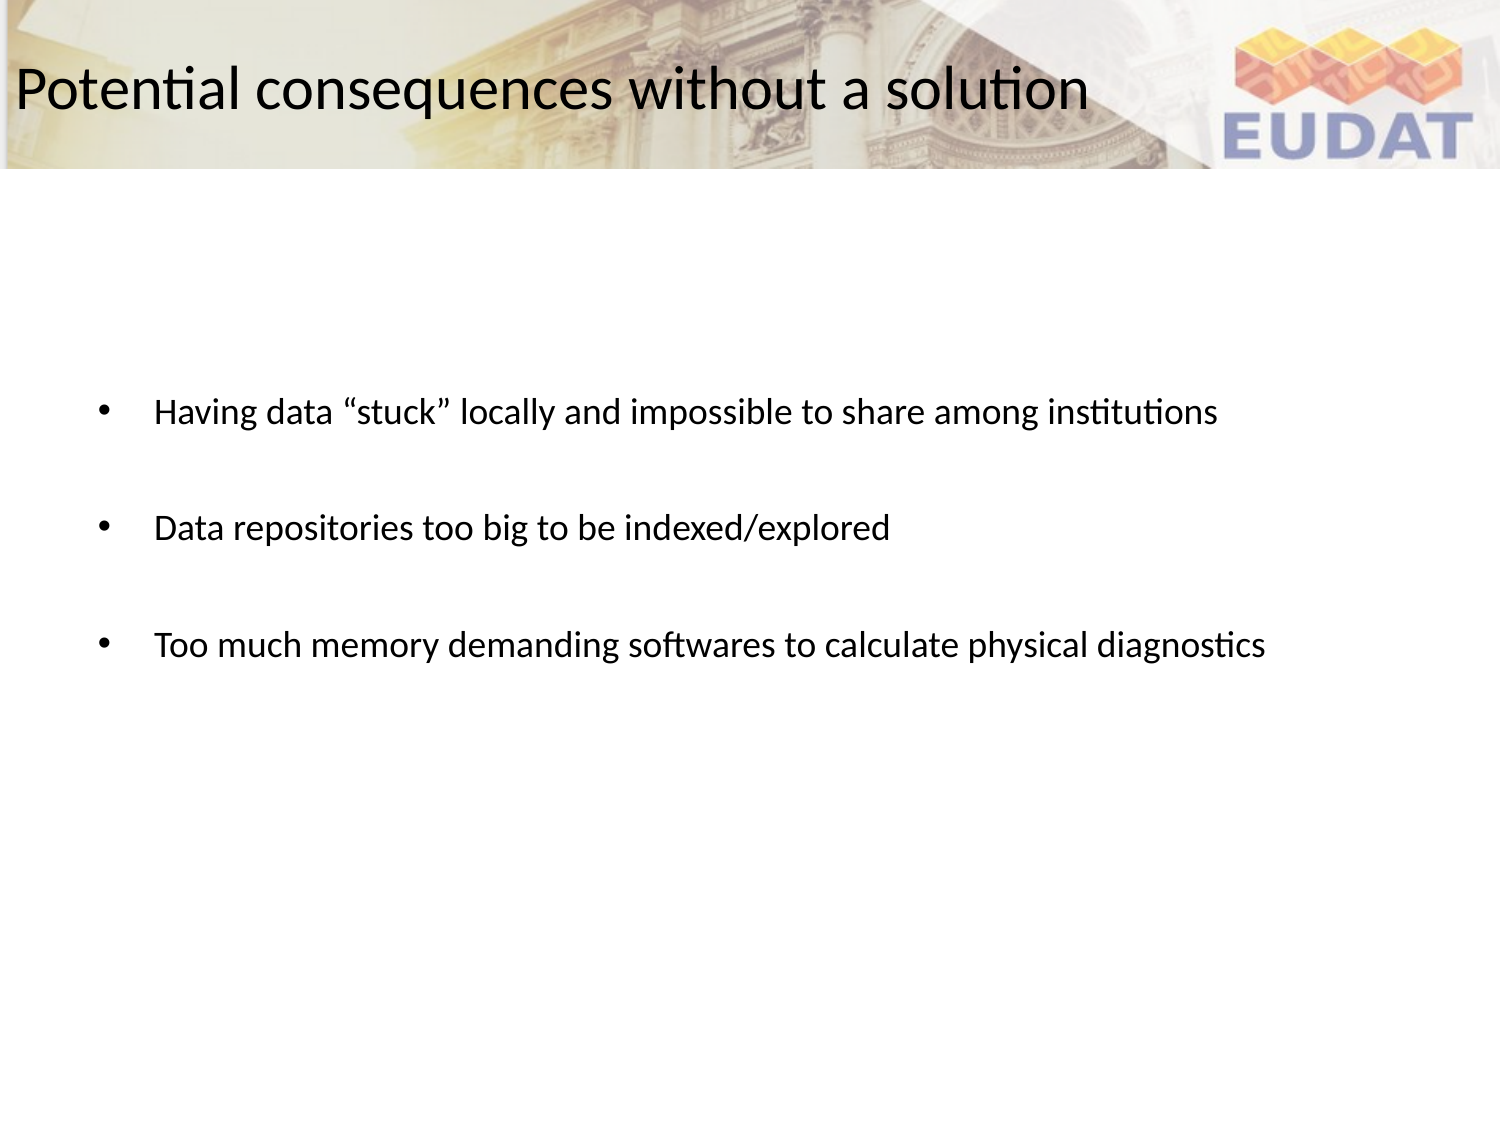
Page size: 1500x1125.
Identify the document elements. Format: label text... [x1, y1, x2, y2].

picture [1350, 0, 1500, 169]
title Potential consequences without a solution [0, 0, 1350, 178]
list Having data “stuck” locally and impossible to share among institutions Data repositories too big to be indexed/explored Too much memory demanding softwares to calculate physical diagnostics [64, 262, 1398, 1005]
